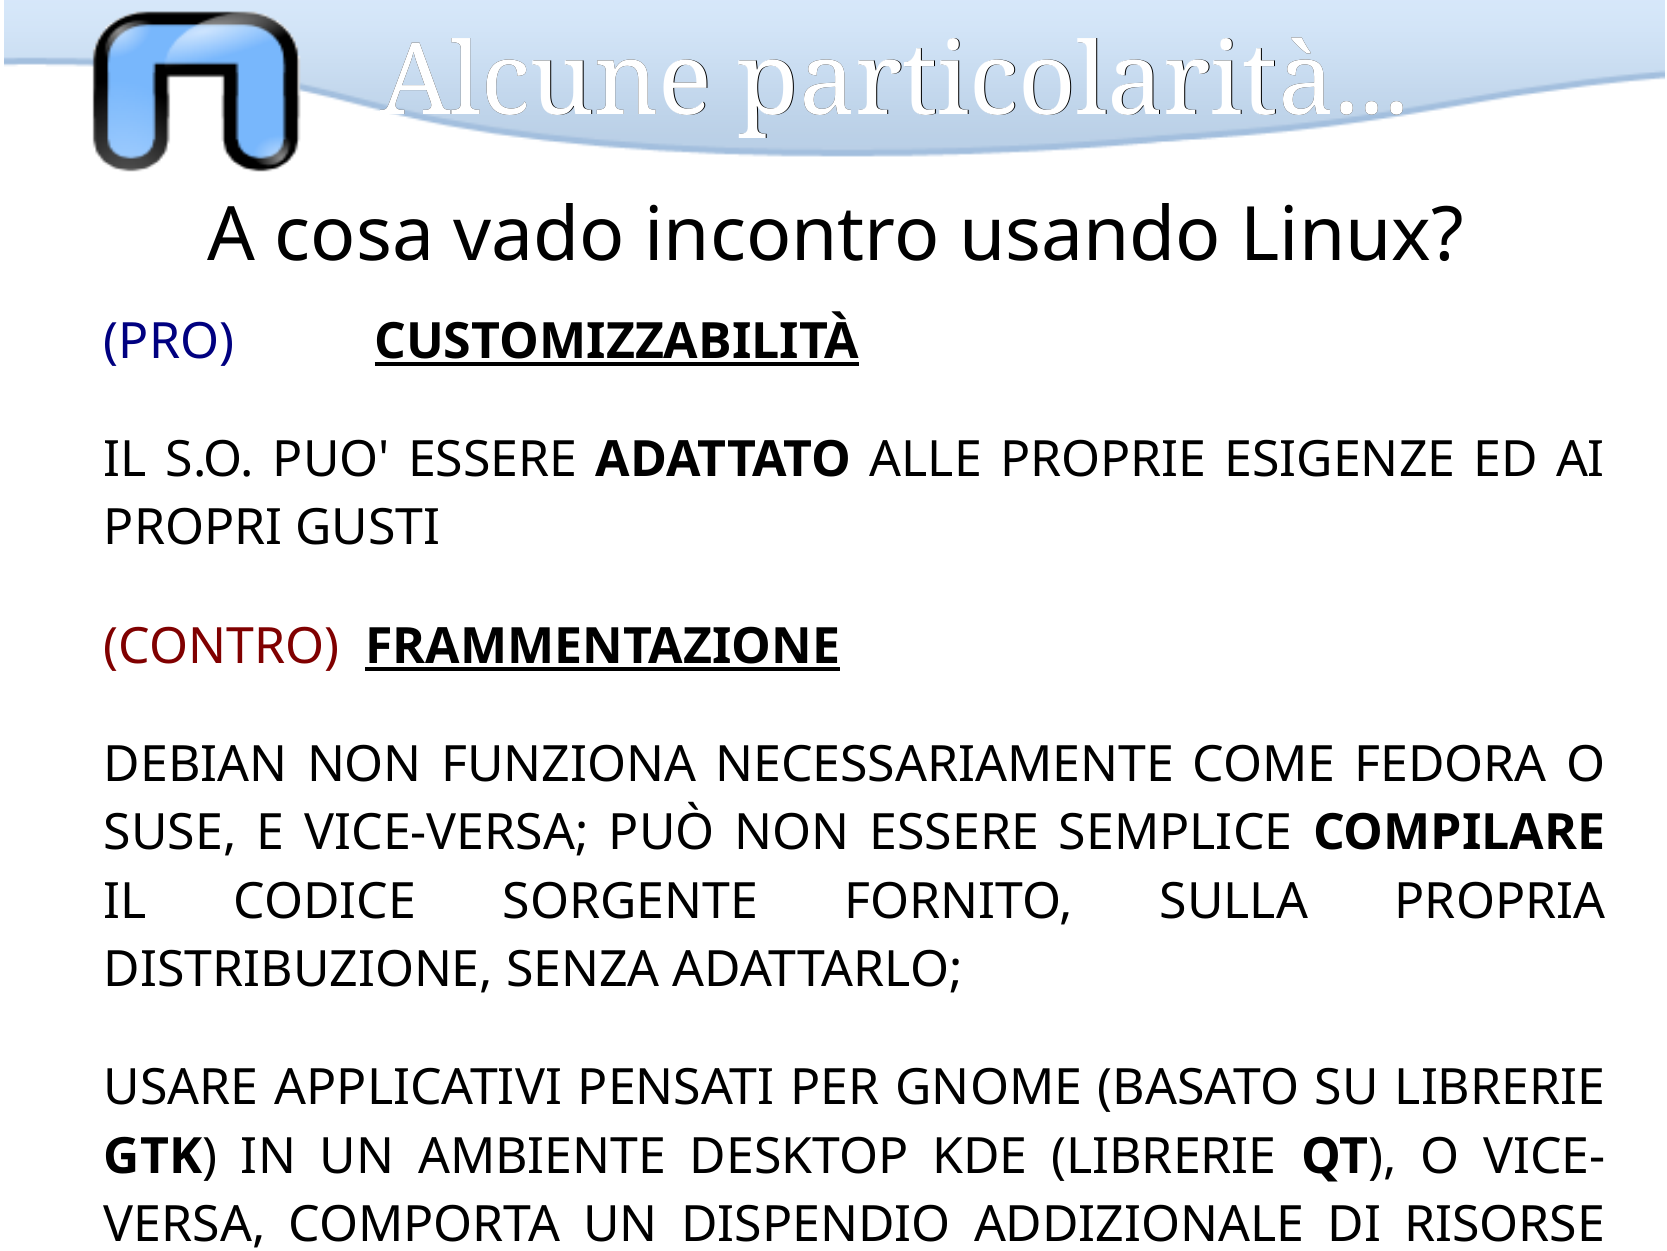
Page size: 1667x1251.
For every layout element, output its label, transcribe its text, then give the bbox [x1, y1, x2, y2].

picture [0, 0, 1667, 1251]
title A cosa vado incontro usando Linux? [89, 97, 1583, 365]
list (PRO) CUSTOMIZZABILITÀ IL S.O. PUO' ESSERE ADATTATO ALLE PROPRIE ESIGENZE ED AI PROPRI GUSTI (CONTRO) FRAMMENTAZIONE DEBIAN NON FUNZIONA NECESSARIAMENTE COME FEDORA O SUSE, E VICE-VERSA; PUÒ NON ESSERE SEMPLICE COMPILARE IL CODICE SORGENTE FORNITO, SULLA PROPRIA DISTRIBUZIONE, SENZA ADATTARLO; USARE APPLICATIVI PENSATI PER GNOME (BASATO SU LIBRERIE GTK) IN UN AMBIENTE DESKTOP KDE (LIBRERIE QT), O VICE-VERSA, COMPORTA UN DISPENDIO ADDIZIONALE DI RISORSE DI SISTEMA. [103, 304, 1606, 1235]
text_box Alcune particolarità... [365, 0, 1473, 143]
